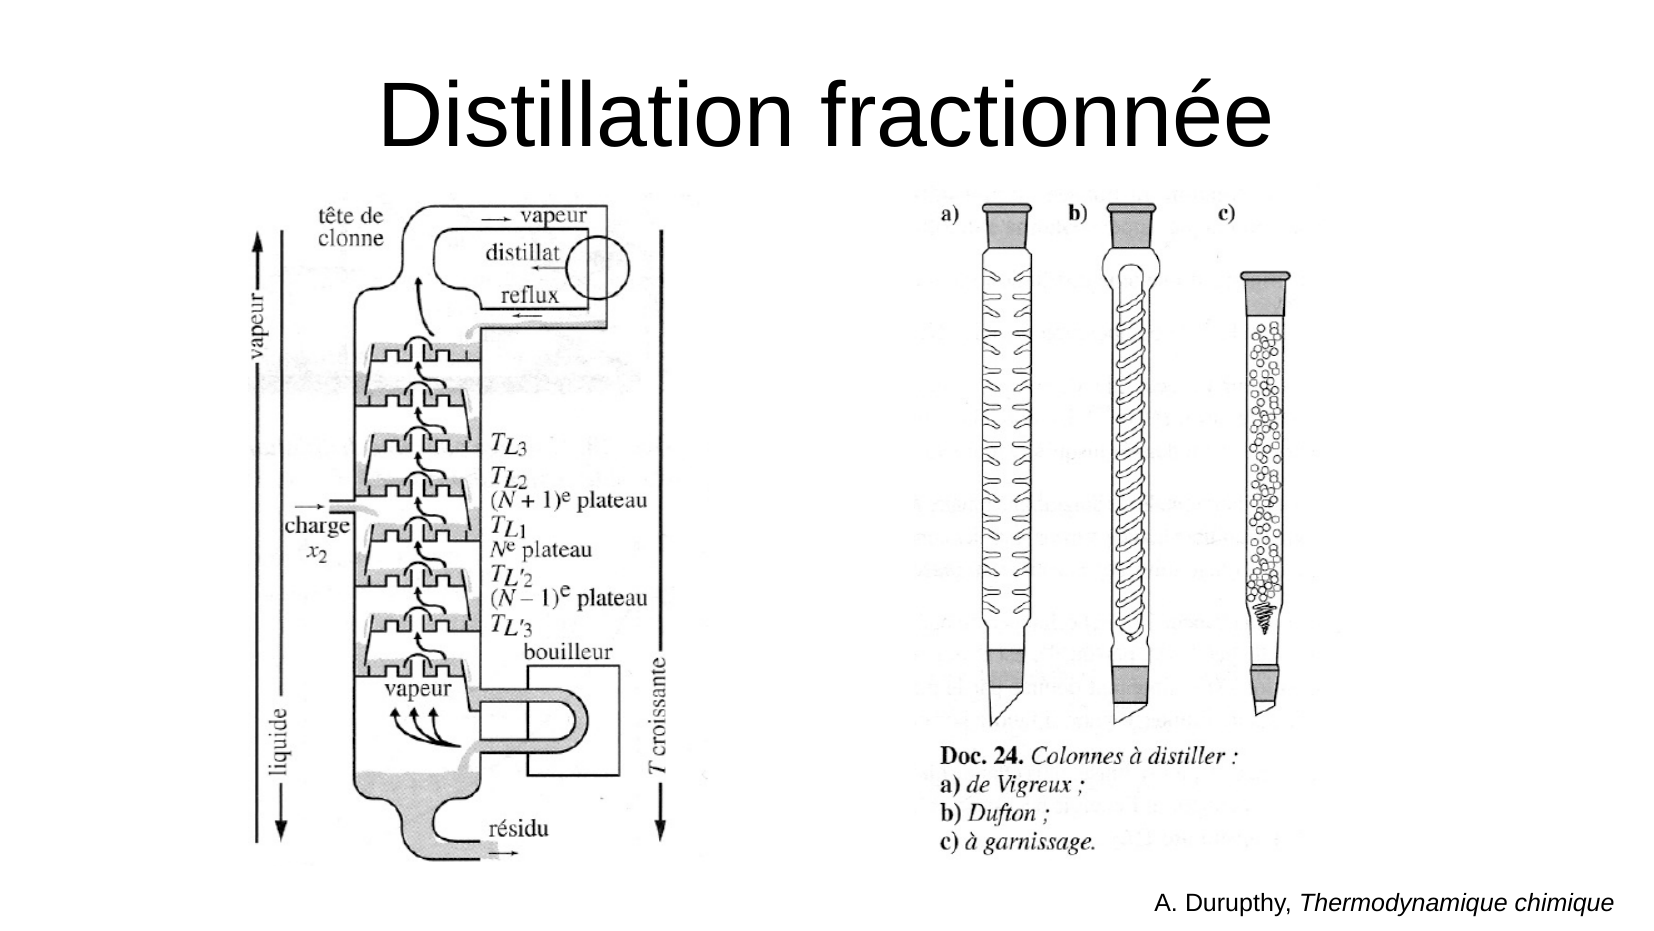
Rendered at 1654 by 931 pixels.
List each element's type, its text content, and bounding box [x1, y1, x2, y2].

picture [914, 177, 1371, 863]
text_box A. Durupthy, Thermodynamique chimique [1139, 881, 1654, 931]
title Distillation fractionnée [82, 37, 1571, 193]
picture [248, 192, 709, 866]
